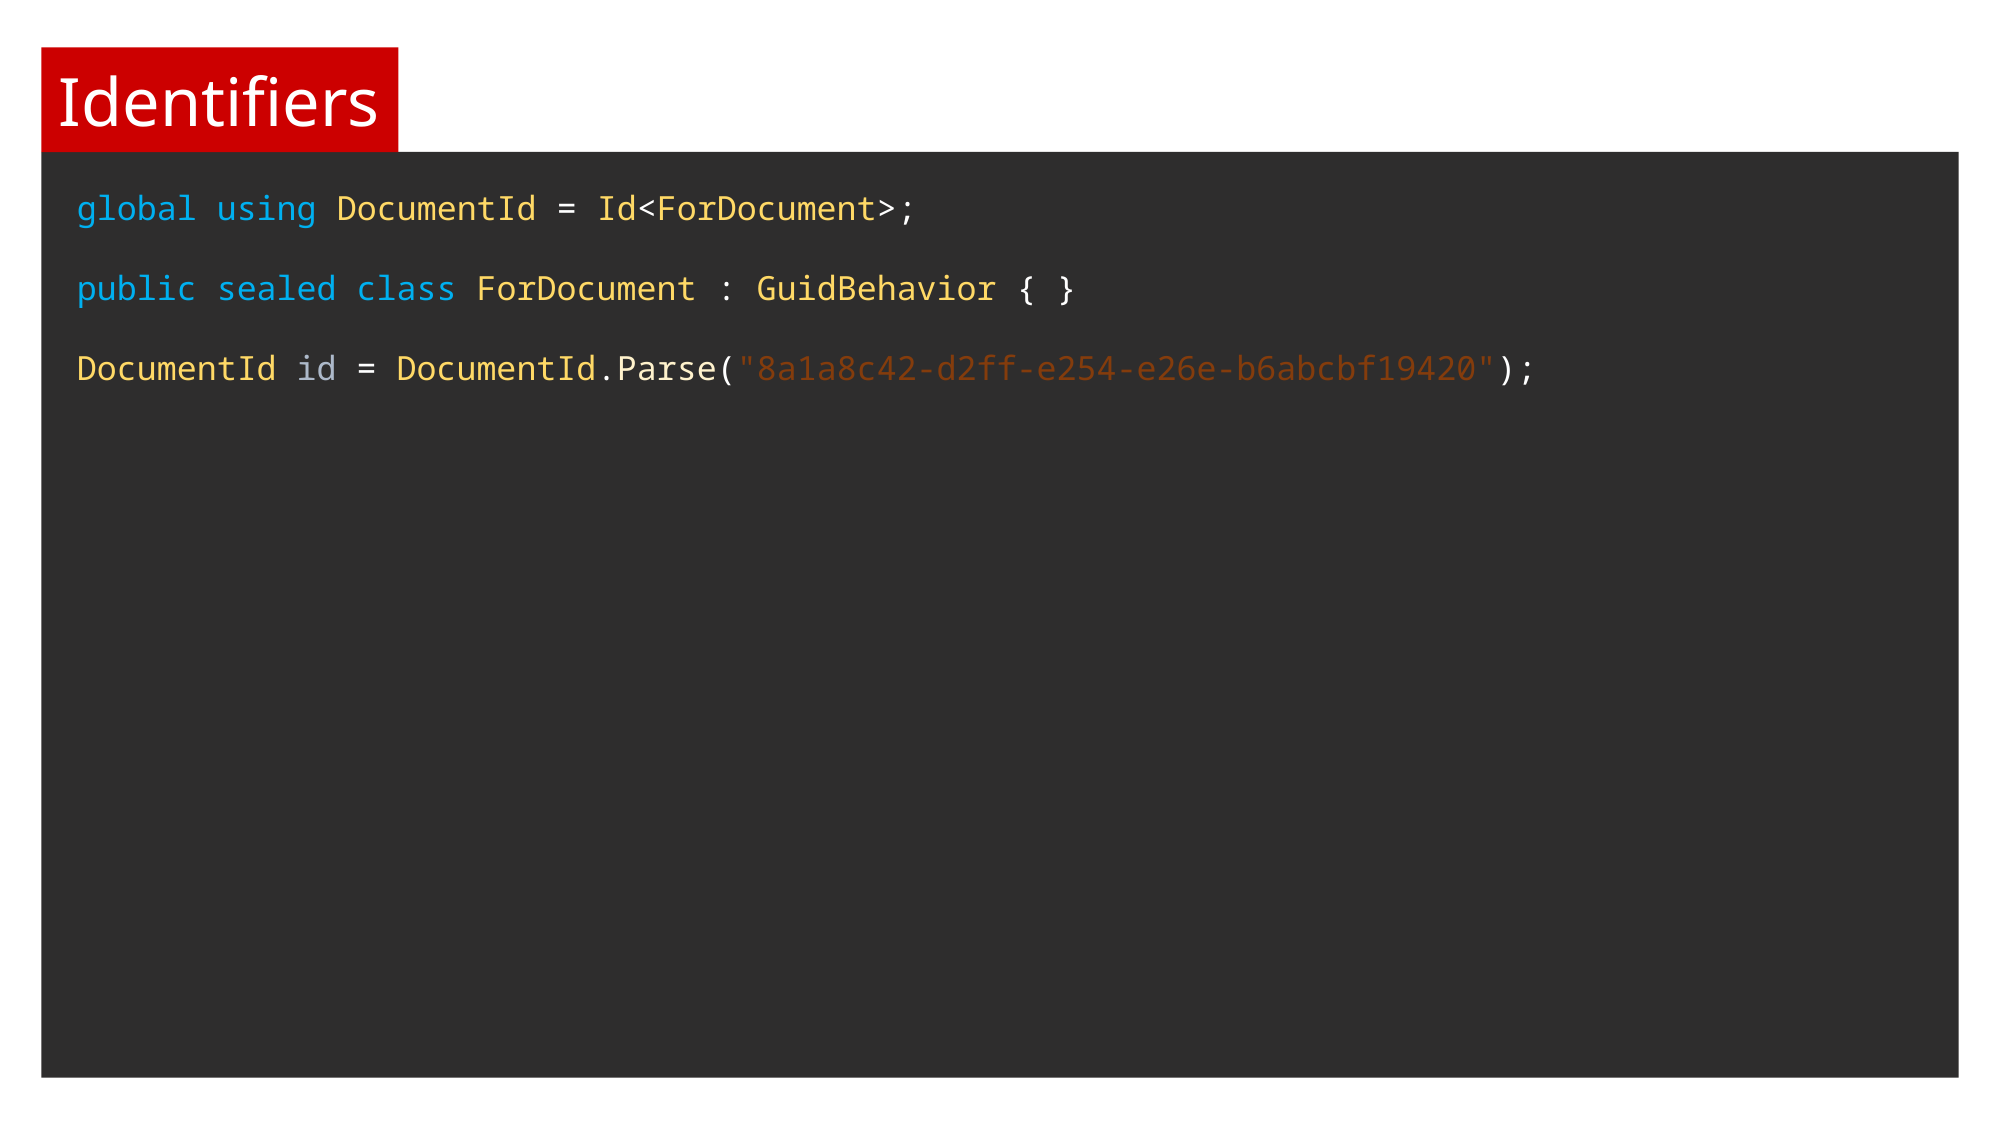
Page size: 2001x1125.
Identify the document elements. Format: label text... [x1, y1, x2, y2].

text_box Identifiers [41, 47, 384, 153]
text_box [41, 152, 1959, 1078]
text_box global using DocumentId = Id<ForDocument>; public sealed class ForDocument : GuidBehavior { } DocumentId id = DocumentId.Parse("8a1a8c42-d2ff-e254-e26e-b6abcbf19420"); [41, 152, 1602, 396]
